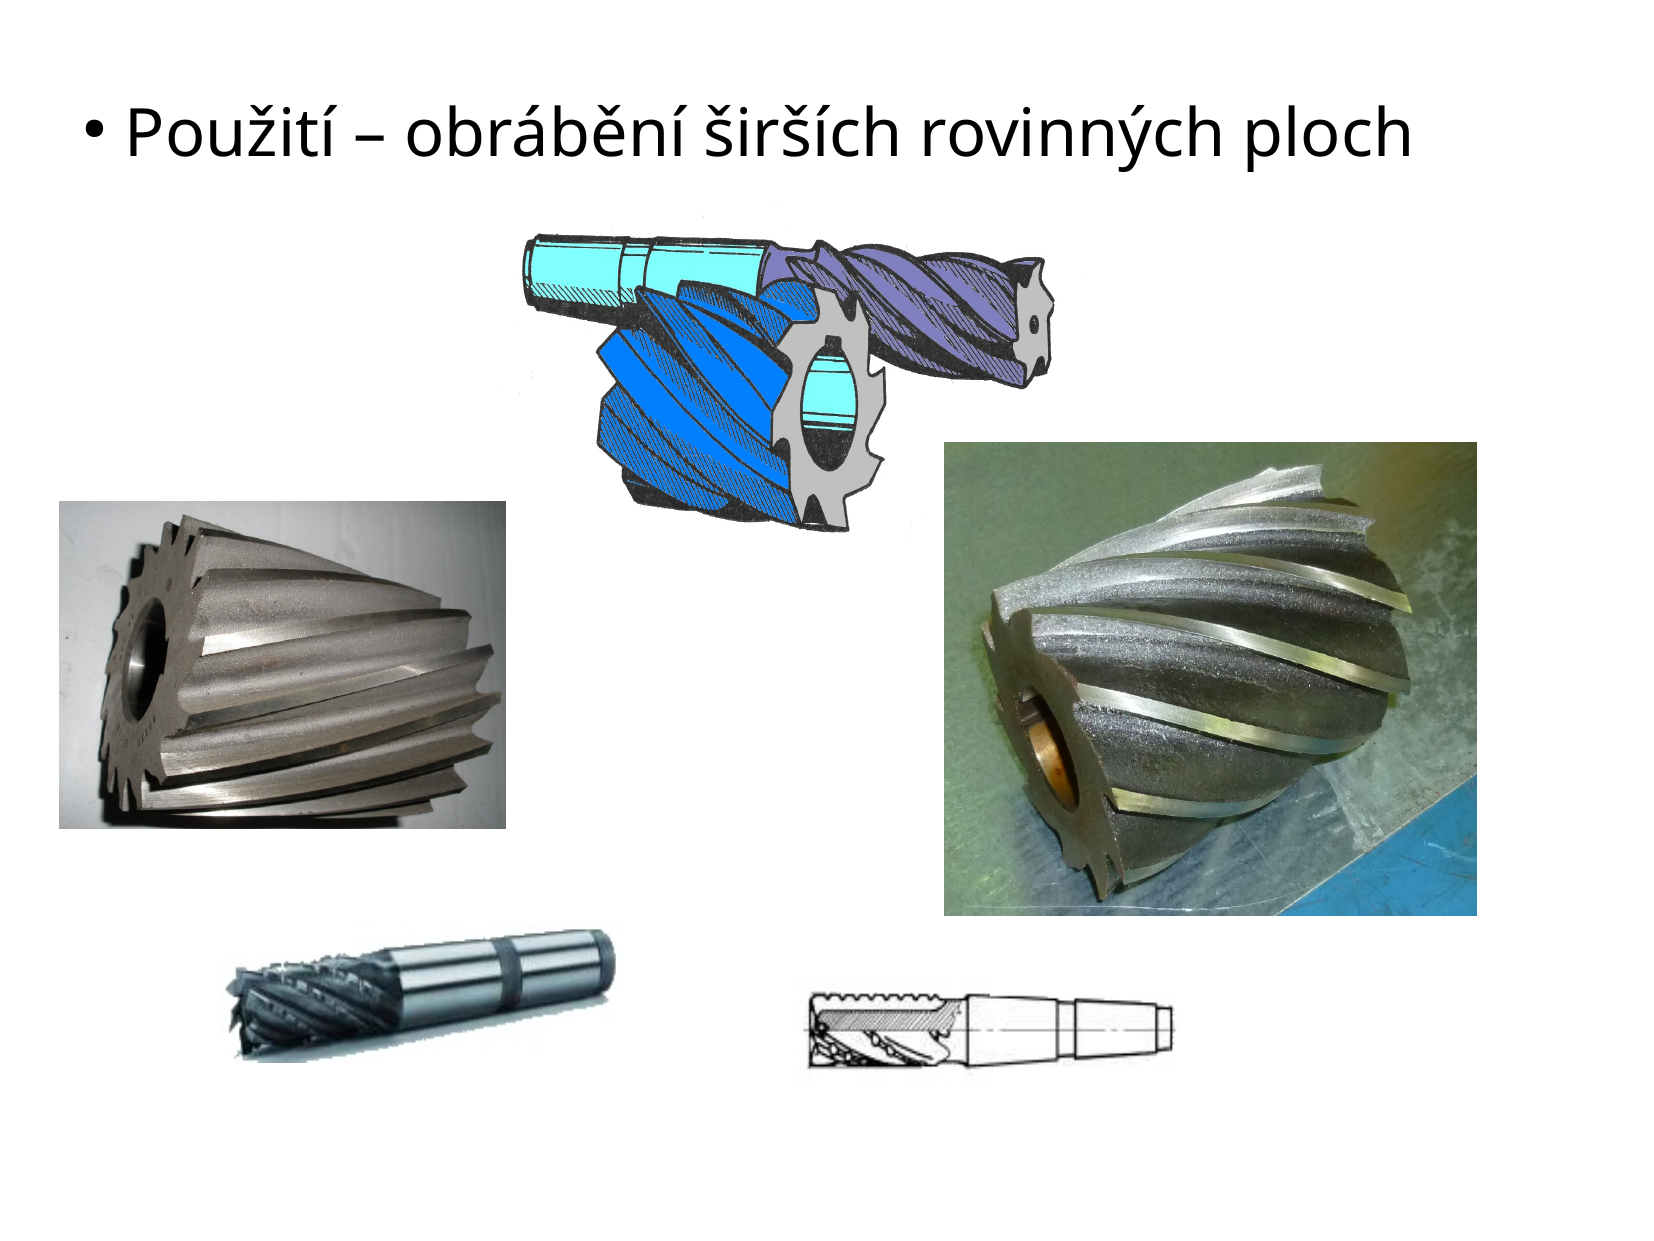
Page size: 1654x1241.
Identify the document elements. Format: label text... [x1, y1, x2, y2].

subtitle Použití – obrábění širších rovinných ploch [82, 56, 1571, 1102]
picture [59, 206, 1477, 916]
picture [738, 944, 1182, 1153]
picture [221, 922, 621, 1063]
